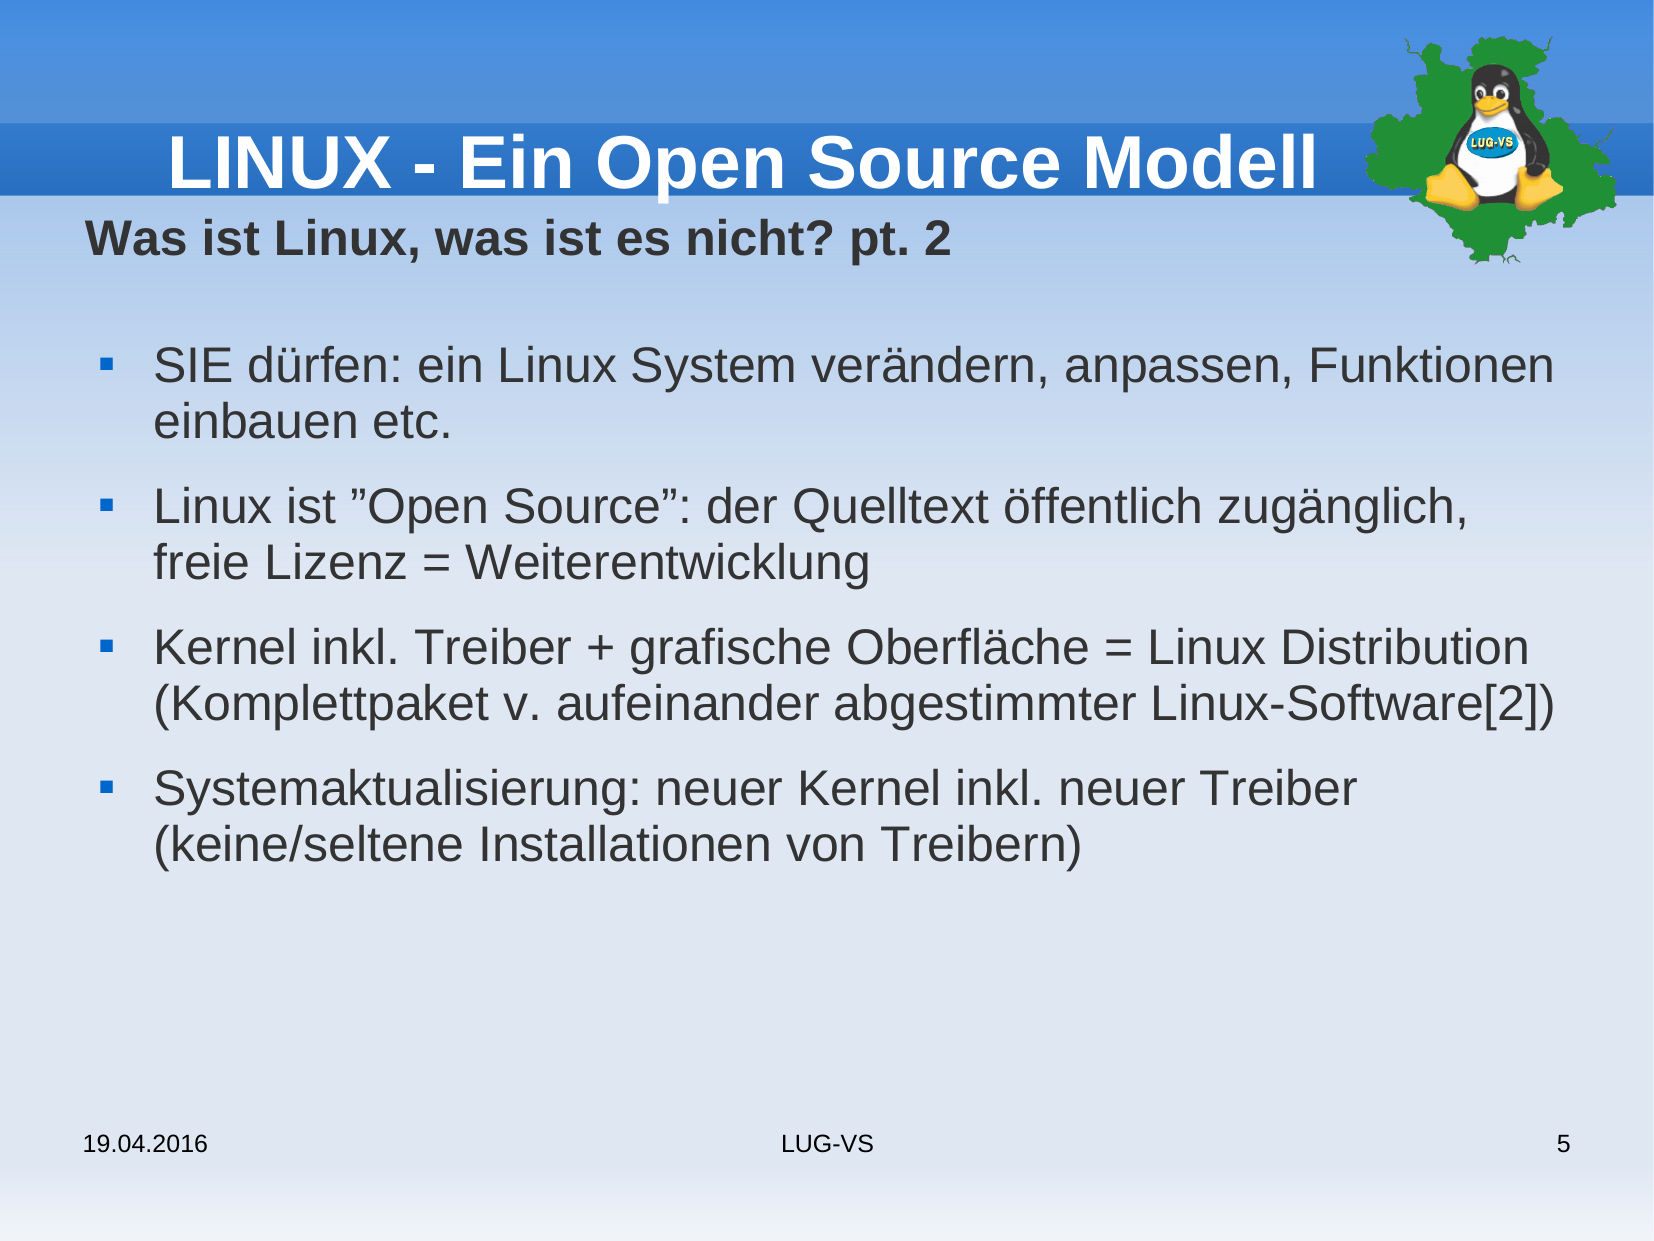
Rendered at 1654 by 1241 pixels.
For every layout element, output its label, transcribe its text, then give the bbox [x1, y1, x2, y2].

picture [0, 0, 1654, 1241]
title LINUX - Ein Open Source Modell [0, 59, 1489, 267]
text_box Was ist Linux, was ist es nicht? pt. 2 [14, 209, 981, 267]
list SIE dürfen: ein Linux System verändern, anpassen, Funktionen einbauen etc. Linux ist ”Open Source”: der Quelltext öffentlich zugänglich, freie Lizenz = Weiterentwicklung Kernel inkl. Treiber + grafische Oberfläche = Linux Distribution (Komplettpaket v. aufeinander abgestimmter Linux-Software[2]) Systemaktualisierung: neuer Kernel inkl. neuer Treiber (keine/seltene Installationen von Treibern) [82, 337, 1571, 1109]
